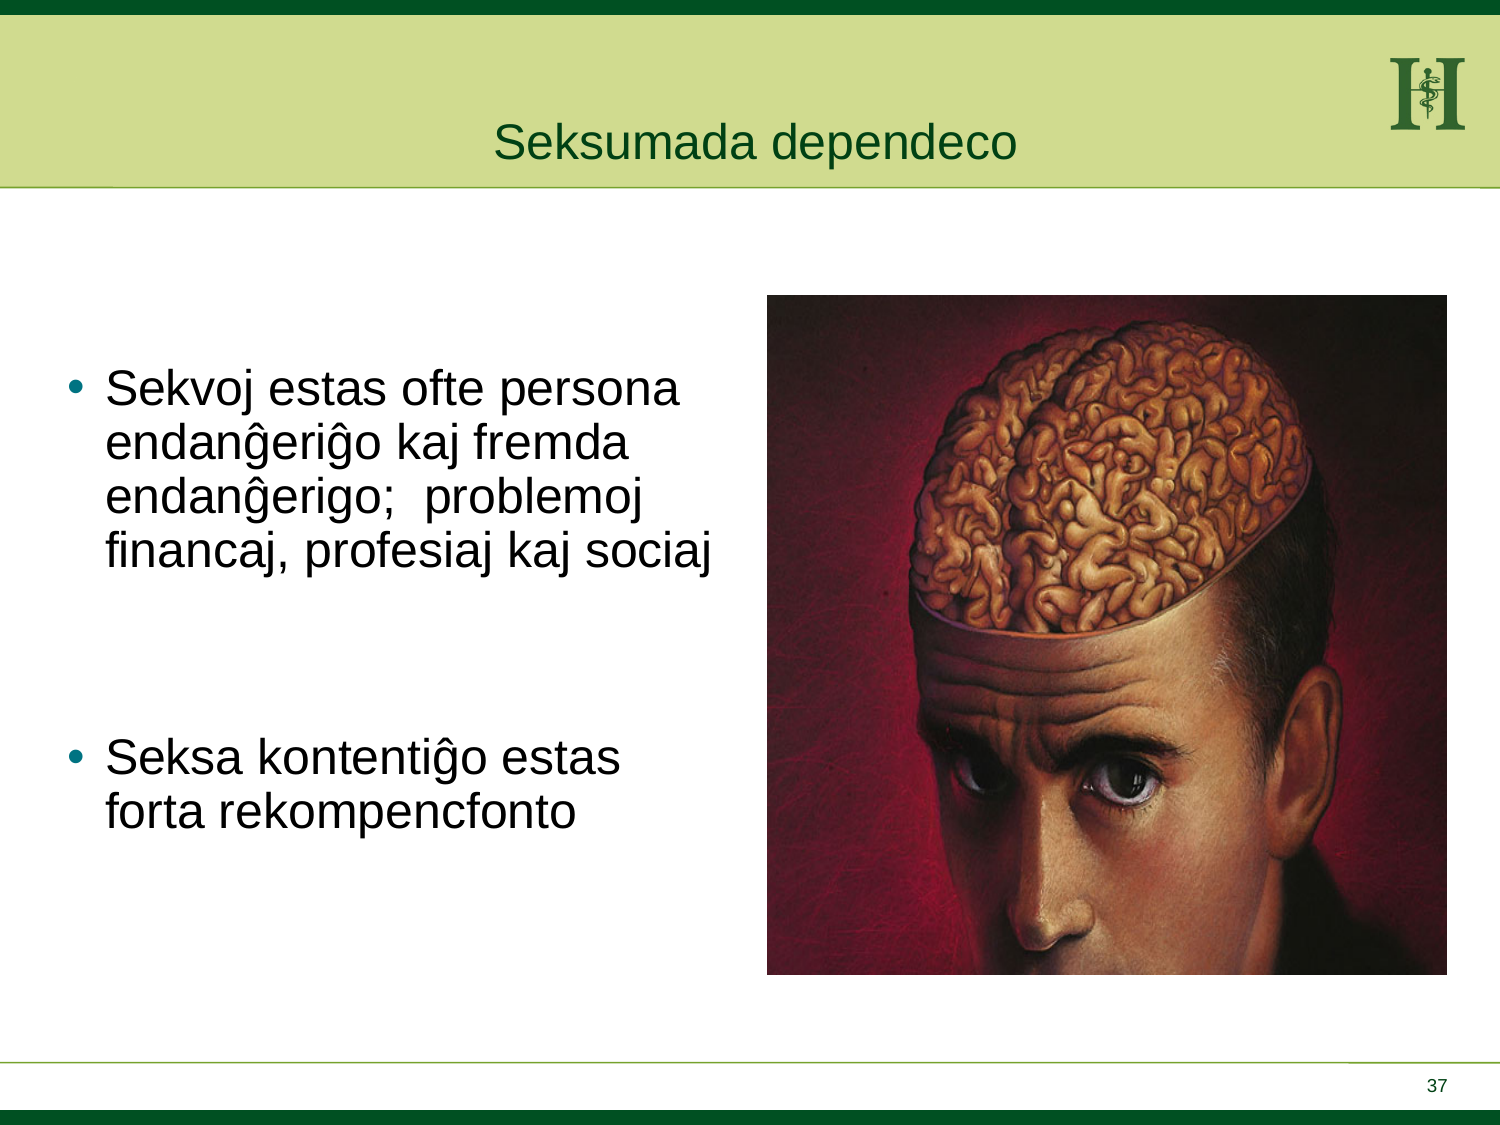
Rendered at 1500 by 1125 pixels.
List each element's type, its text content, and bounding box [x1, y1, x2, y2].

title Seksumada dependeco [59, 12, 1453, 177]
picture [0, 15, 1500, 186]
picture [767, 295, 1447, 975]
list Sekvoj estas ofte persona endanĝeriĝo kaj fremda endanĝerigo; problemoj financaj, profesiaj kaj sociaj Seksa kontentiĝo estas forta rekompencfonto [52, 354, 739, 1056]
